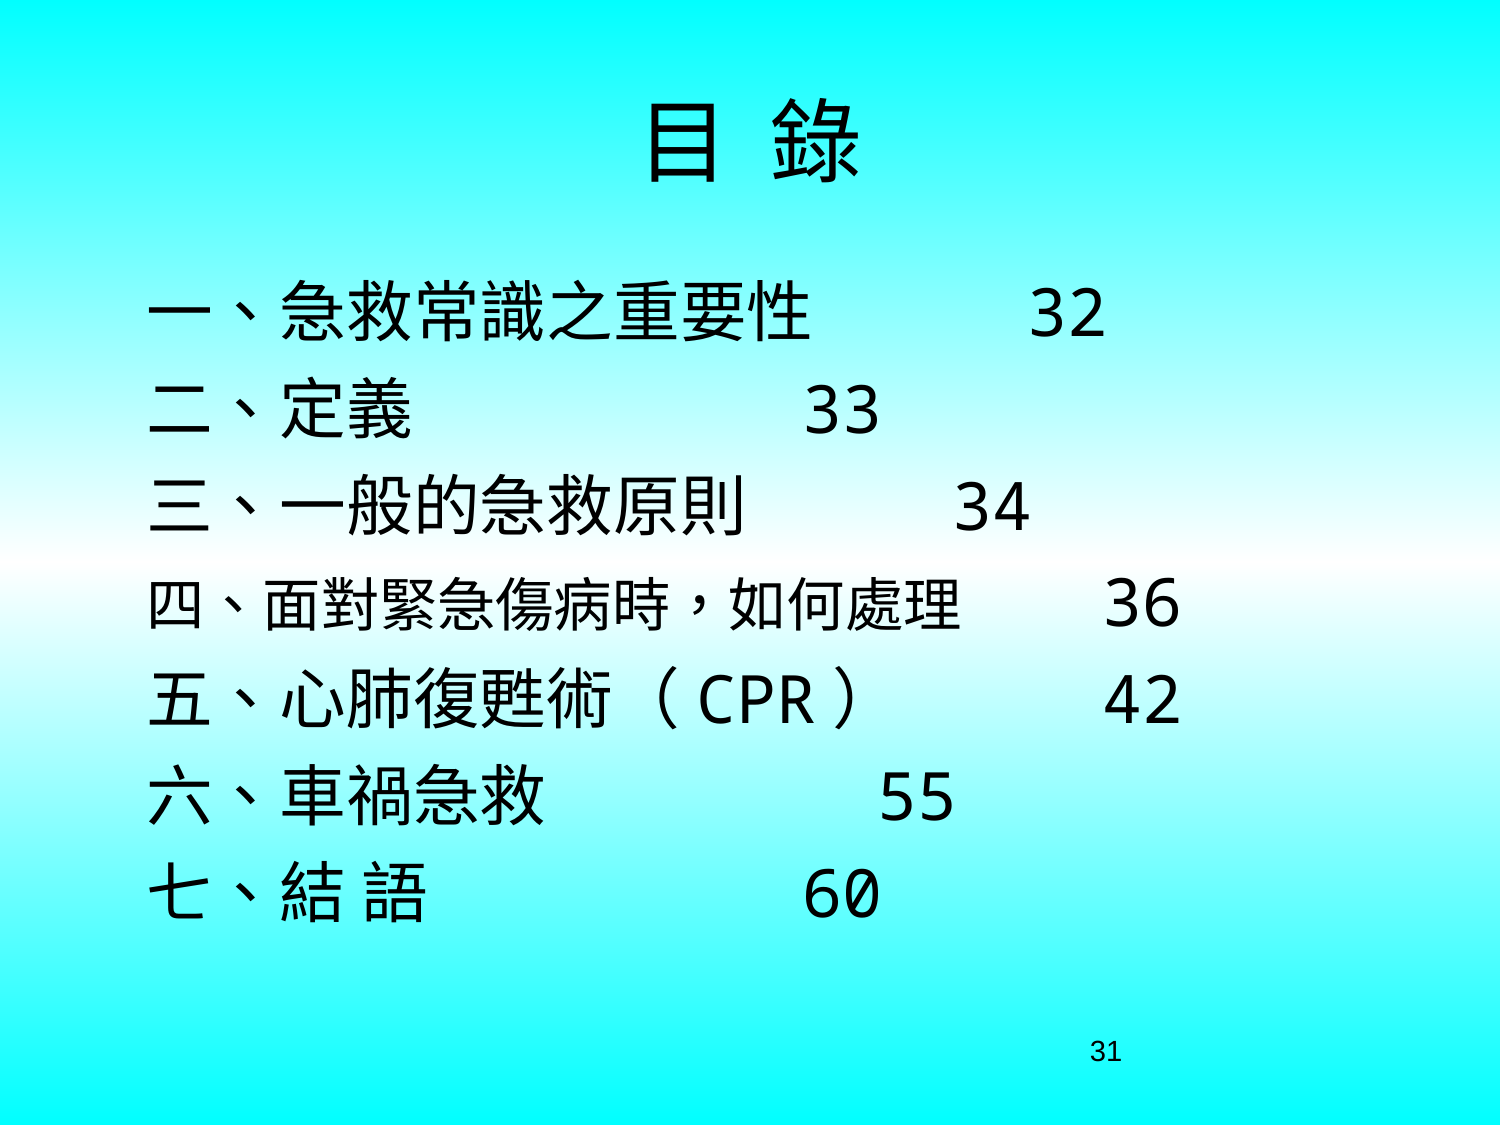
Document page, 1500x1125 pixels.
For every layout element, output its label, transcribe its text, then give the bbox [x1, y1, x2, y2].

list 一、急救常識之重要性 32 二、定義 33 三、一般的急救原則 34 四、面對緊急傷病時，如何處理 36 五、心肺復甦術（CPR） 42 六、車禍急救 55 七、結 語 60 [75, 262, 1426, 1005]
title 目 錄 [75, 45, 1426, 233]
text_box [1074, 1024, 1426, 1103]
